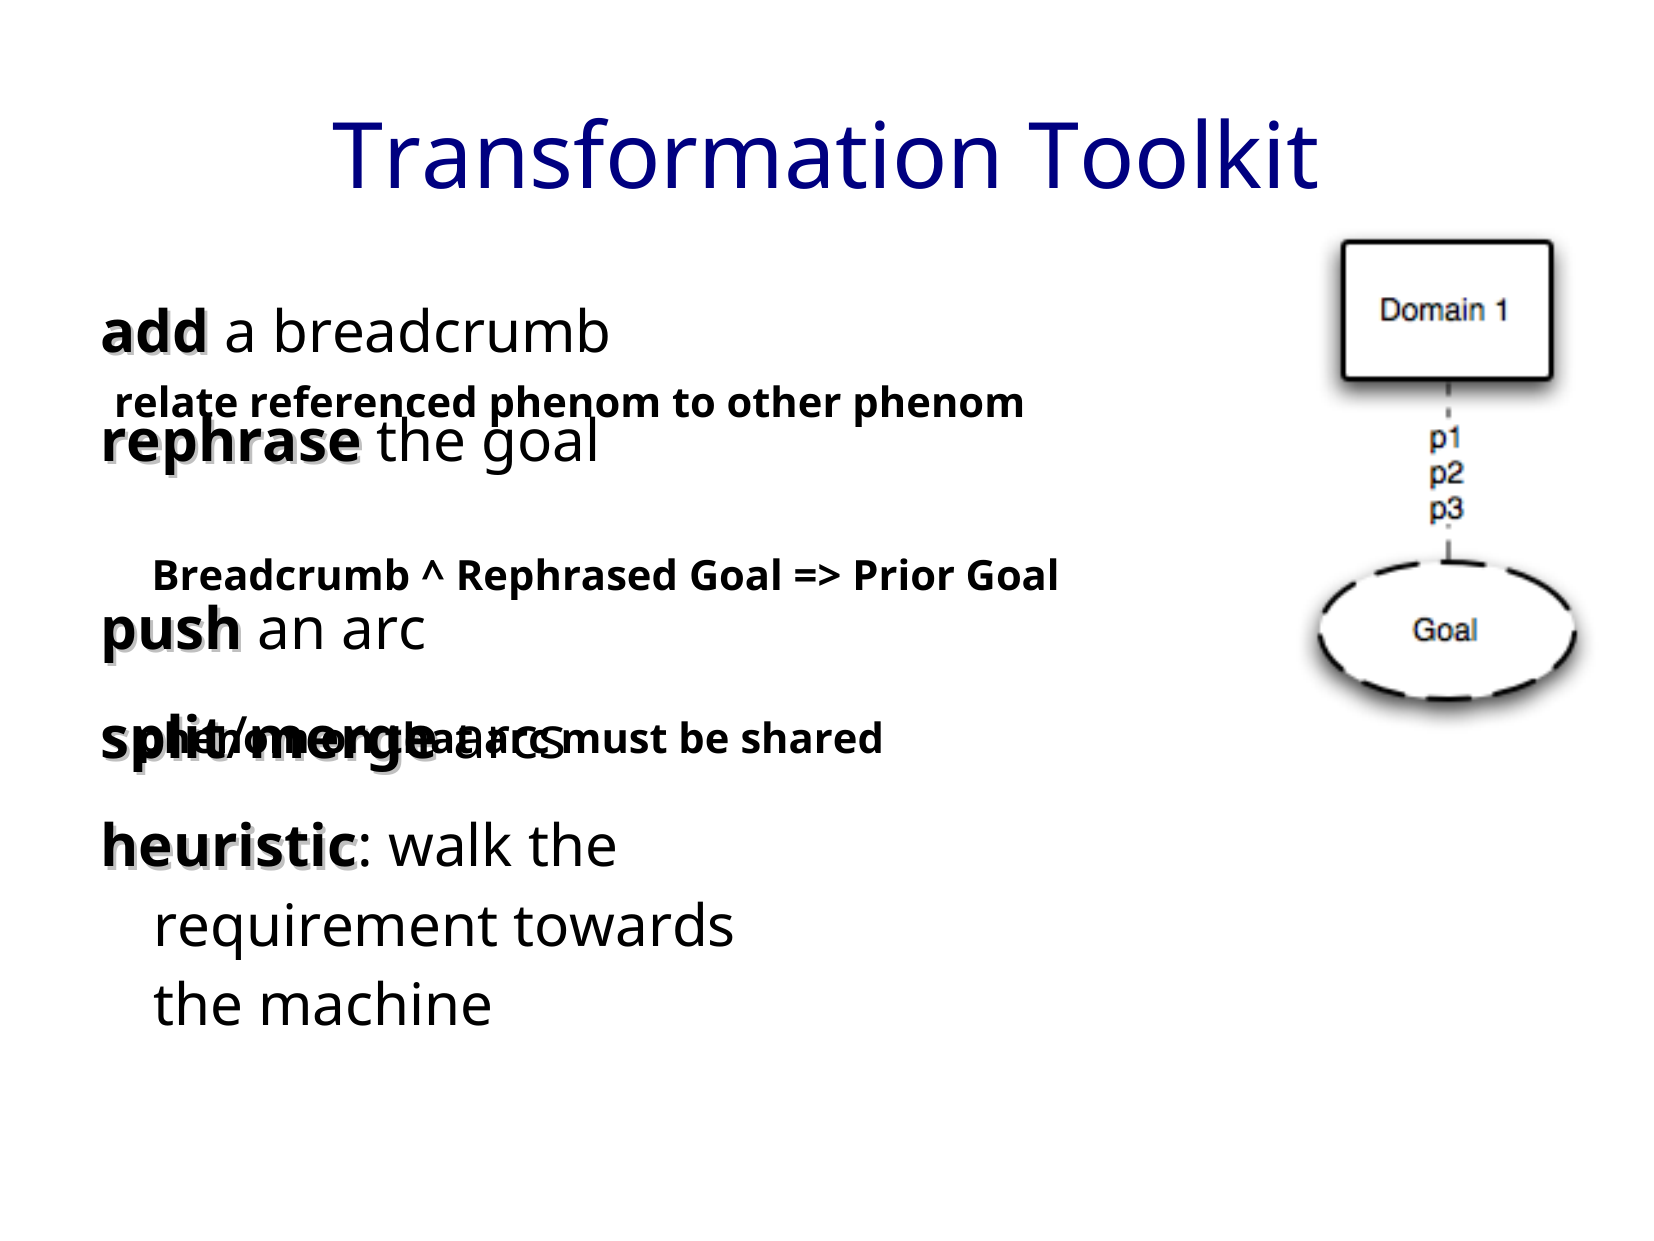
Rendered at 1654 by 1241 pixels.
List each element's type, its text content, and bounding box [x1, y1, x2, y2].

picture [1267, 202, 1629, 761]
title Transformation Toolkit [82, 49, 1571, 257]
text_box Breadcrumb ^ Rephrased Goal => Prior Goal [104, 527, 1108, 620]
list add a breadcrumb rephrase the goal push an arc split/merge arcs heuristic: walk the requirement towards the machine [82, 290, 809, 1156]
text_box relate referenced phenom to other phenom [112, 355, 1028, 447]
text_box phenom on that arc must be shared [87, 691, 935, 784]
